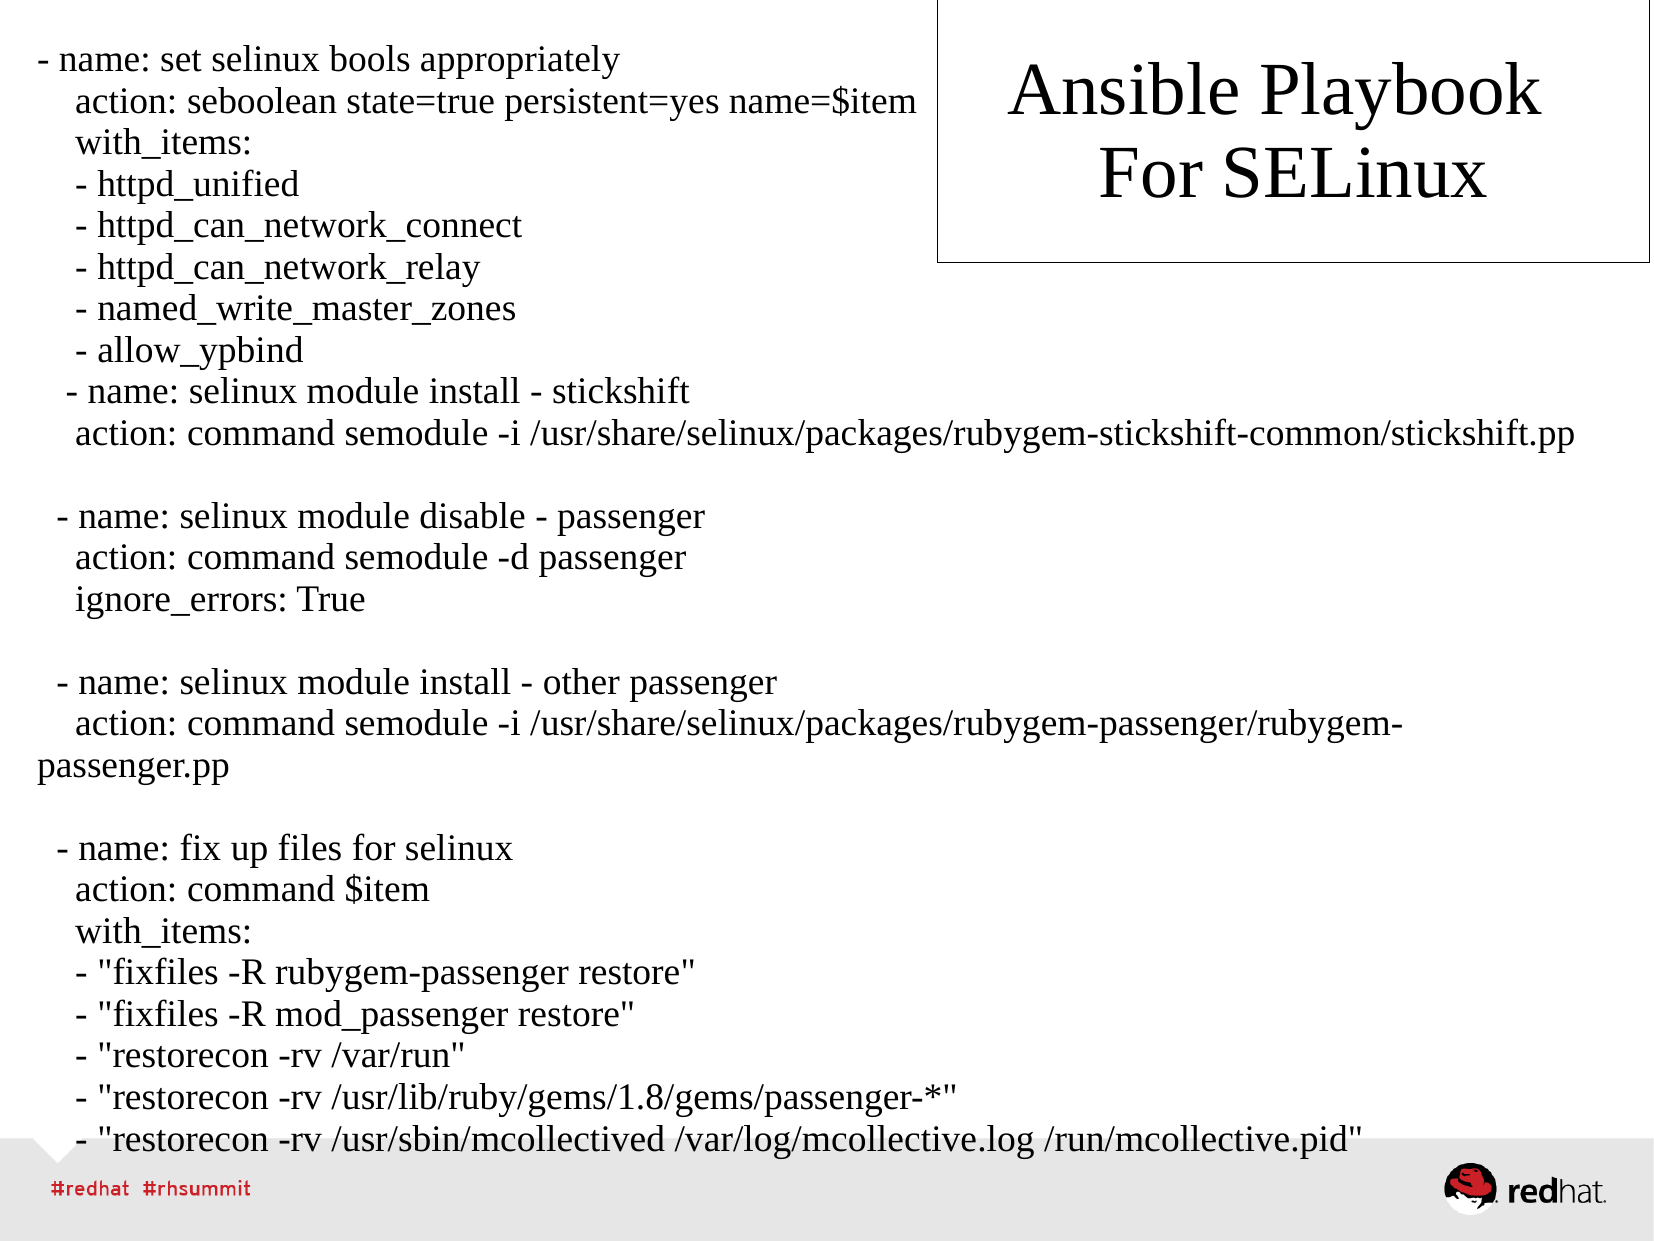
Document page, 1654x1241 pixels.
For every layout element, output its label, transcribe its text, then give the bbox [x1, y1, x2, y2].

picture [0, 0, 1654, 1241]
picture [651, 1135, 659, 1149]
picture [1334, 1135, 1342, 1149]
text_box - name: set selinux bools appropriately action: seboolean state=true persistent=yes name=$item with_items: - httpd_unified - httpd_can_network_connect - httpd_can_network_relay - named_write_master_zones - allow_ypbind - name: selinux module install - stickshift action: command semodule -i /usr/share/selinux/packages/rubygem-stickshift-common/stickshift.pp - name: selinux module disable - passenger action: command semodule -d passenger ignore_errors: True - name: selinux module install - other passenger action: command semodule -i /usr/share/selinux/packages/rubygem-passenger/rubygem-passenger.pp - name: fix up files for selinux action: command $item with_items: - "fixfiles -R rubygem-passenger restore" - "fixfiles -R mod_passenger restore" - "restorecon -rv /var/run" - "restorecon -rv /usr/lib/ruby/gems/1.8/gems/passenger-*" - "restorecon -rv /usr/sbin/mcollectived /var/log/mcollective.log /run/mcollective.pid" [22, 30, 1613, 1126]
picture [418, 1135, 426, 1150]
text_box Ansible Playbook For SELinux [937, 0, 1650, 263]
